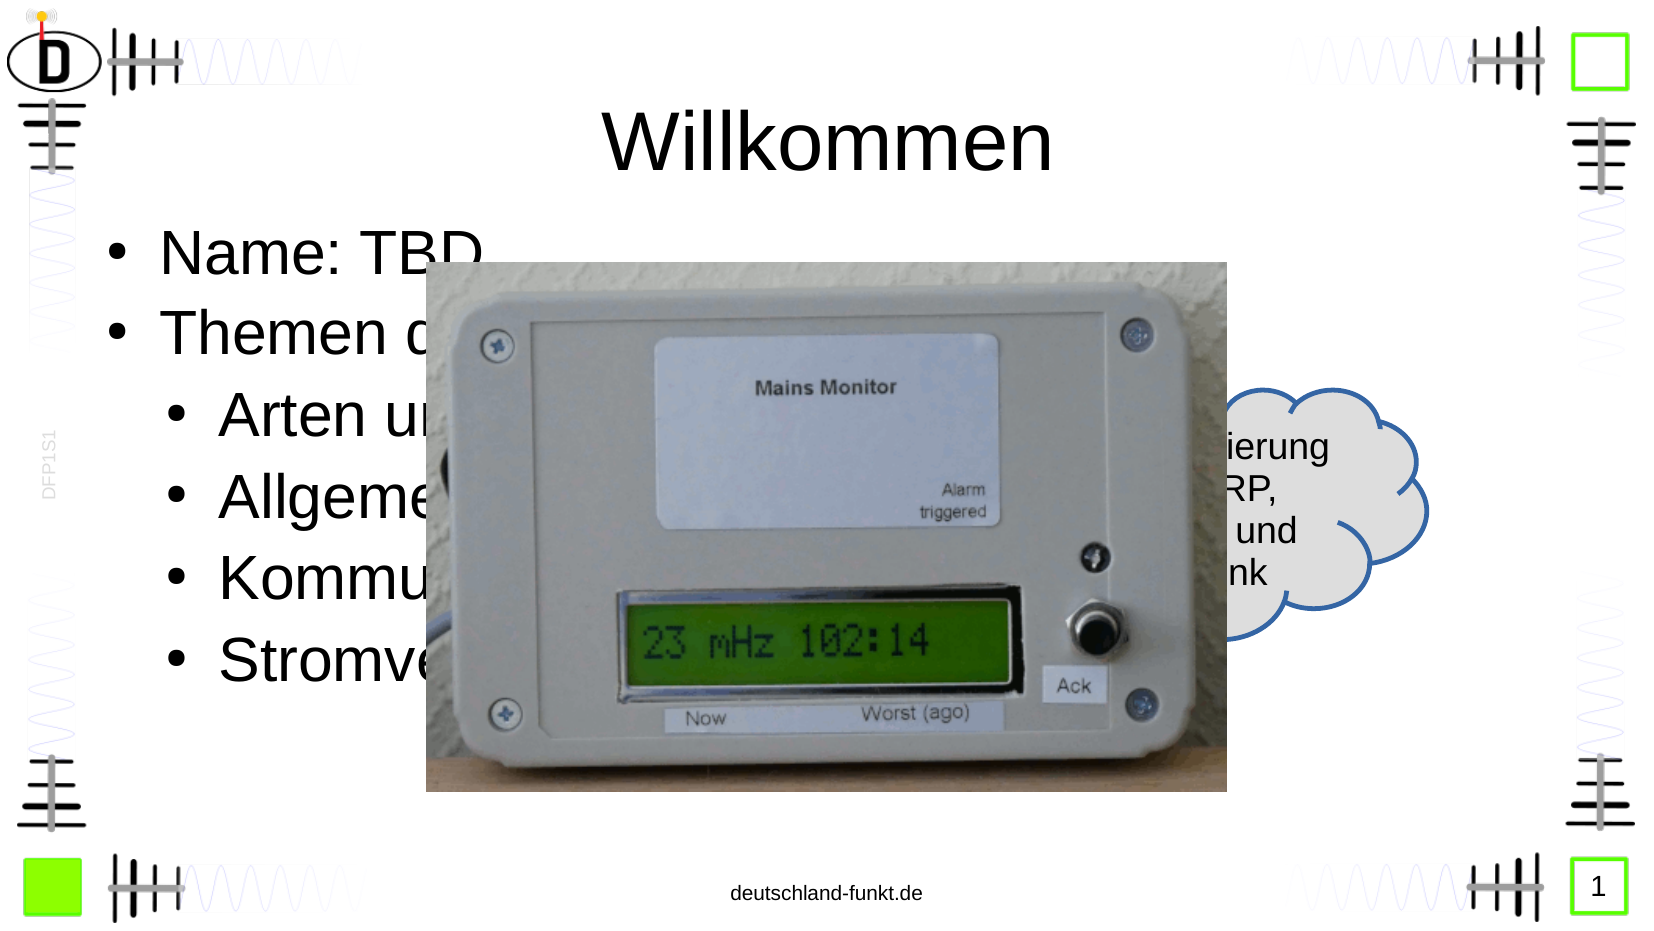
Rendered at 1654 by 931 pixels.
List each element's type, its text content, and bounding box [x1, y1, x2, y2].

list Name: TBD Themen der Veranstaltung: Arten und Gründe für Notlagen. Allgemeine Vorbereitungen auf Notlagen. Kommunikation in Notlagen. Stromversorgung in Notlagen. [88, 217, 1569, 834]
picture [1285, 571, 1635, 922]
text_box DFP1S1 [31, 398, 67, 532]
title Willkommen [87, 90, 1570, 193]
picture [426, 262, 1227, 792]
text_box [25, 859, 80, 913]
picture [1286, 26, 1636, 377]
text_box Spezialisierung auf QRP, Digital- und Notfunk [1227, 390, 1427, 640]
picture [17, 573, 367, 923]
picture [7, 8, 362, 353]
